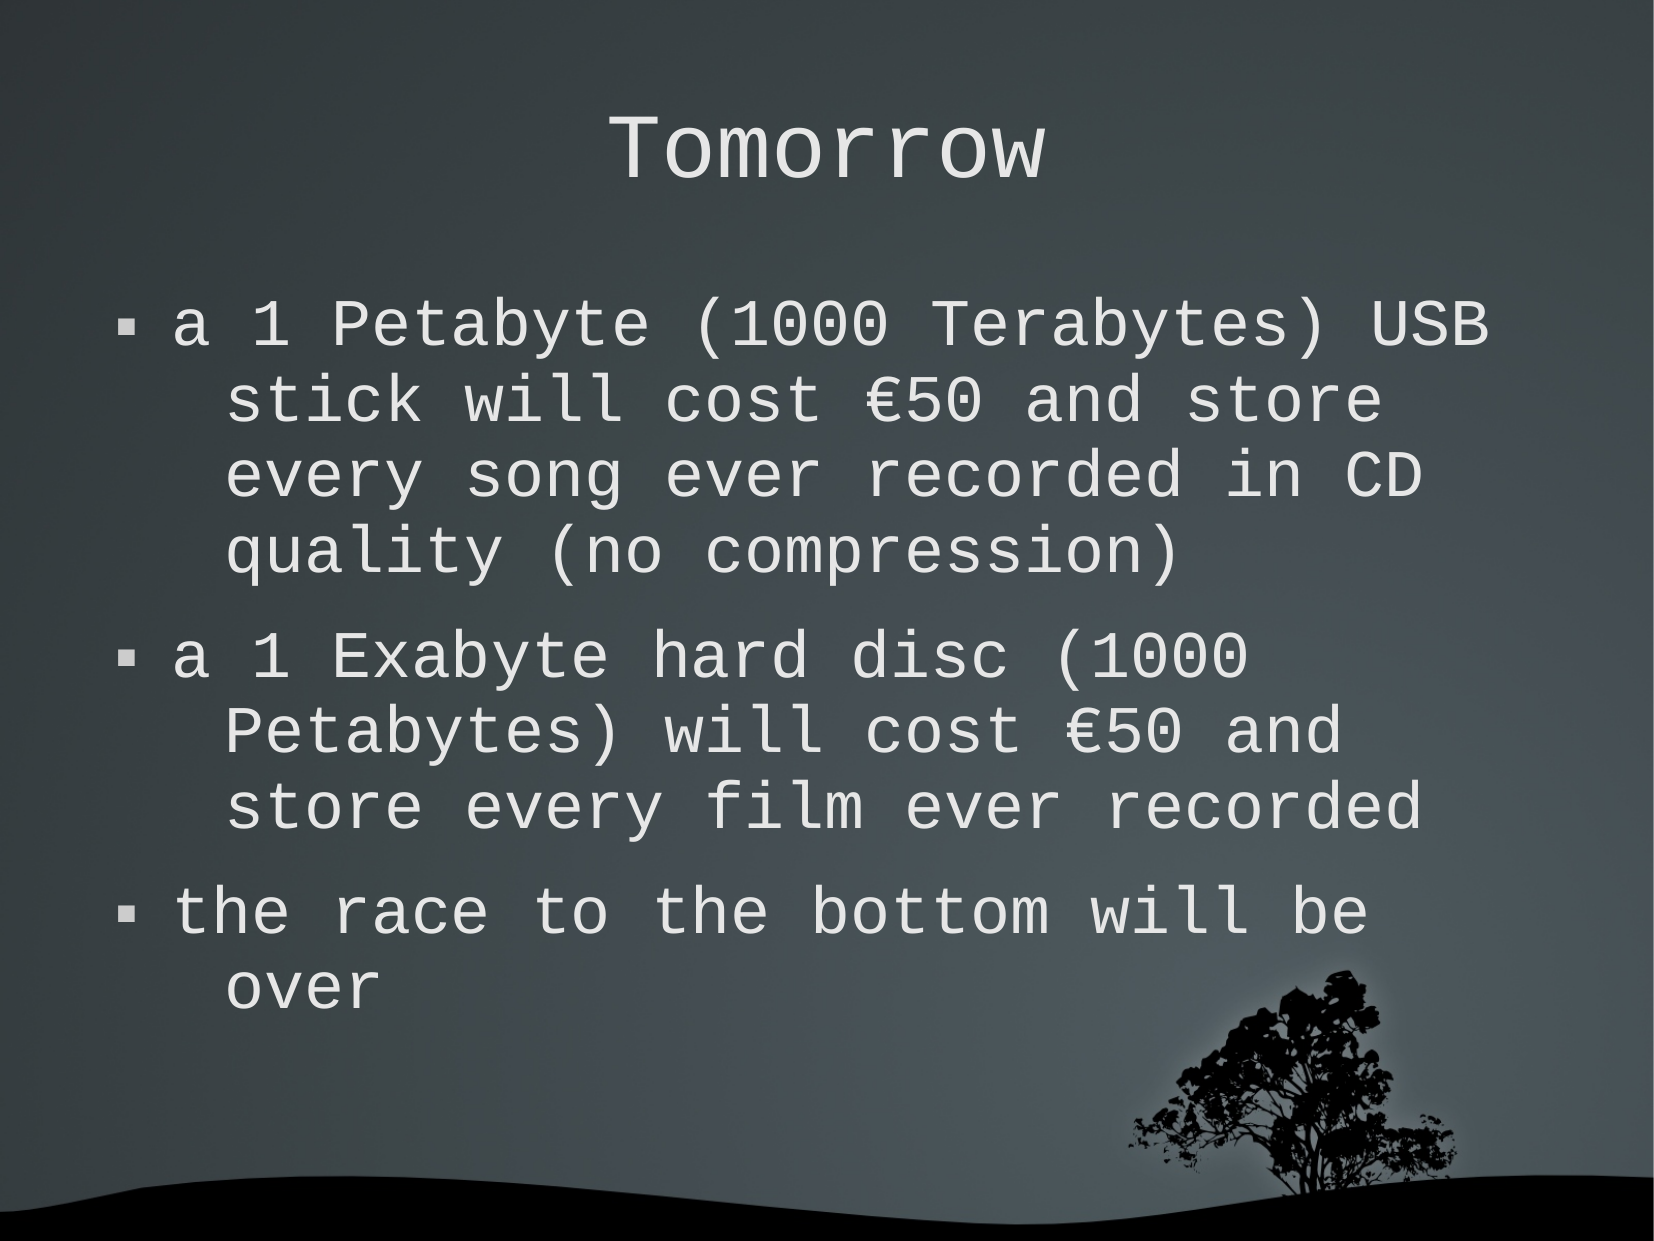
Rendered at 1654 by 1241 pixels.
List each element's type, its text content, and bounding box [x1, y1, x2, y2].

title Tomorrow [82, 56, 1571, 250]
list a 1 Petabyte (1000 Terabytes) USB stick will cost €50 and store every song ever recorded in CD quality (no compression) a 1 Exabyte hard disc (1000 Petabytes) will cost €50 and store every film ever recorded the race to the bottom will be over [82, 290, 1571, 1094]
picture [0, 0, 1654, 1241]
